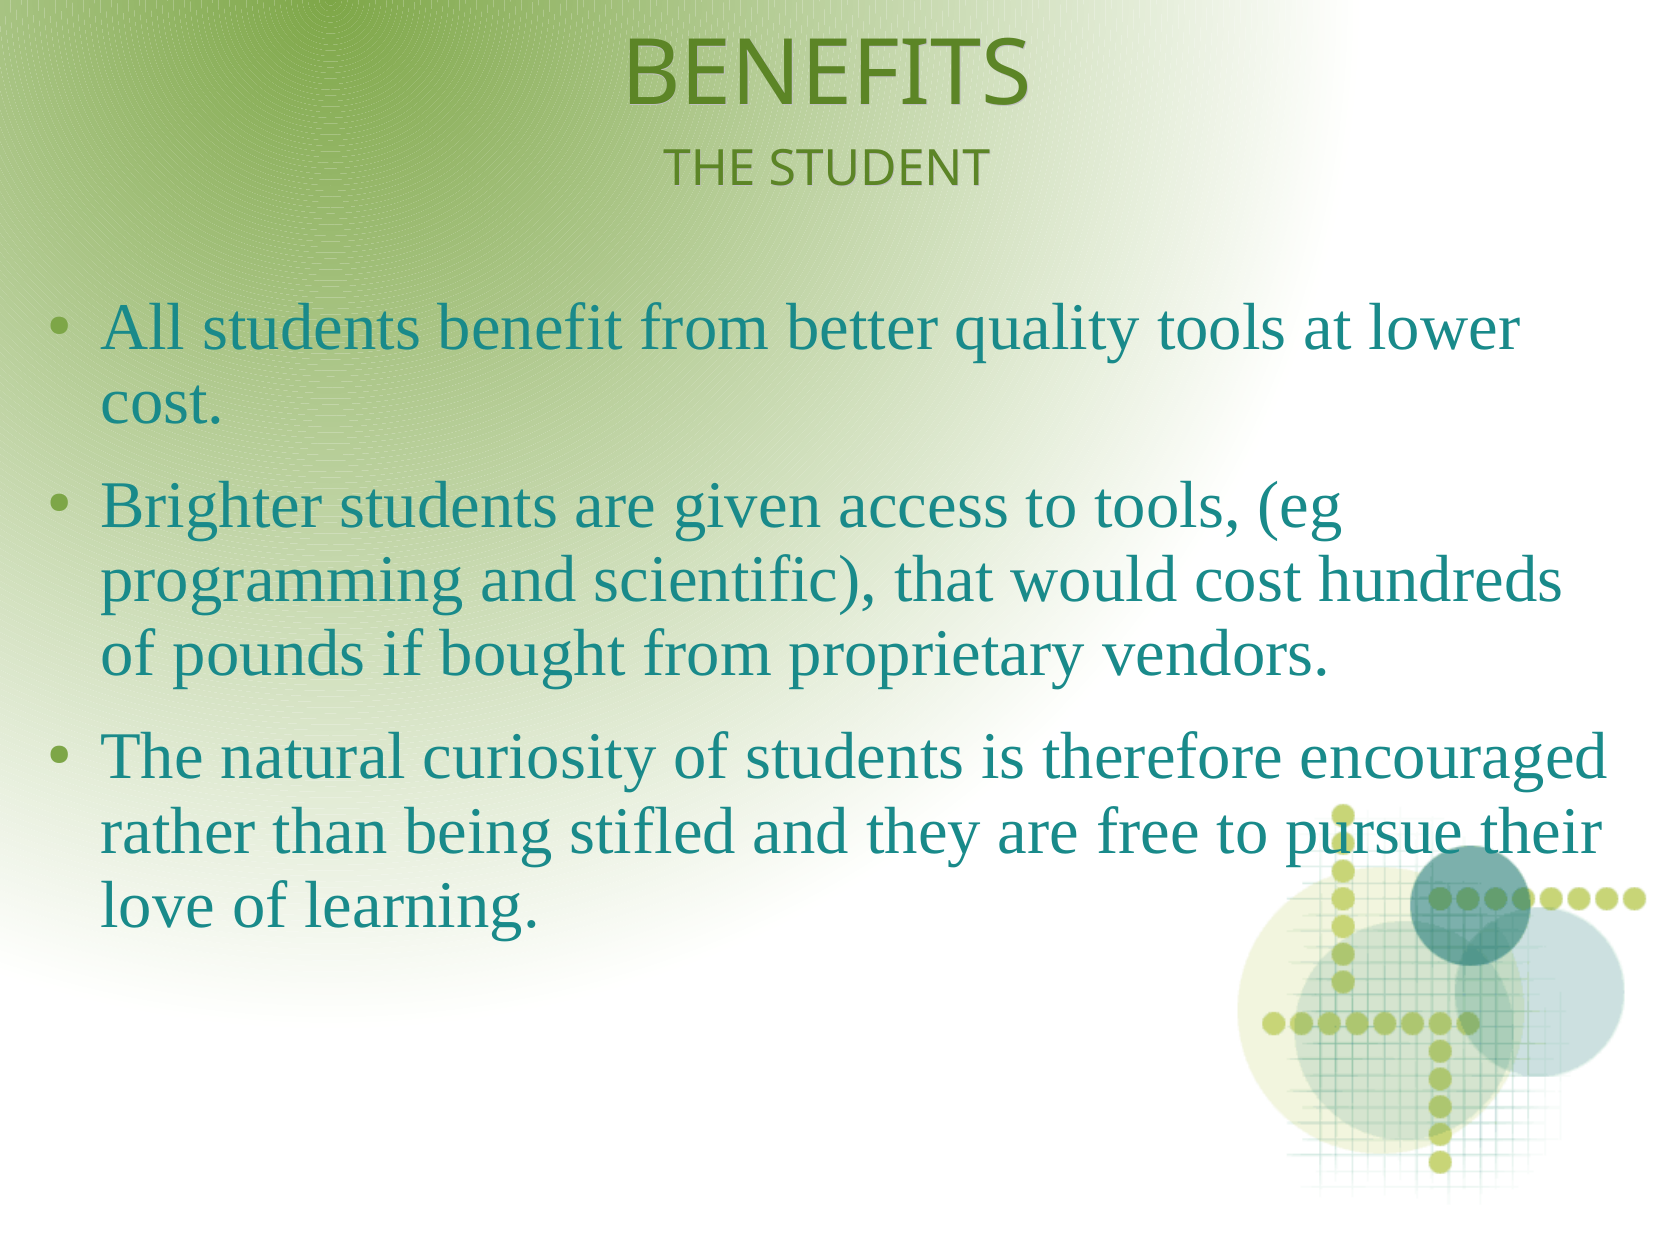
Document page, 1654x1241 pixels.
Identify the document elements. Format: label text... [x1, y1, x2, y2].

picture [1224, 792, 1654, 1211]
list All students benefit from better quality tools at lower cost. Brighter students are given access to tools, (eg programming and scientific), that would cost hundreds of pounds if bought from proprietary vendors. The natural curiosity of students is therefore encouraged rather than being stifled and they are free to pursue their love of learning. [29, 290, 1625, 1094]
title BENEFITS THE STUDENT [59, 20, 1595, 187]
